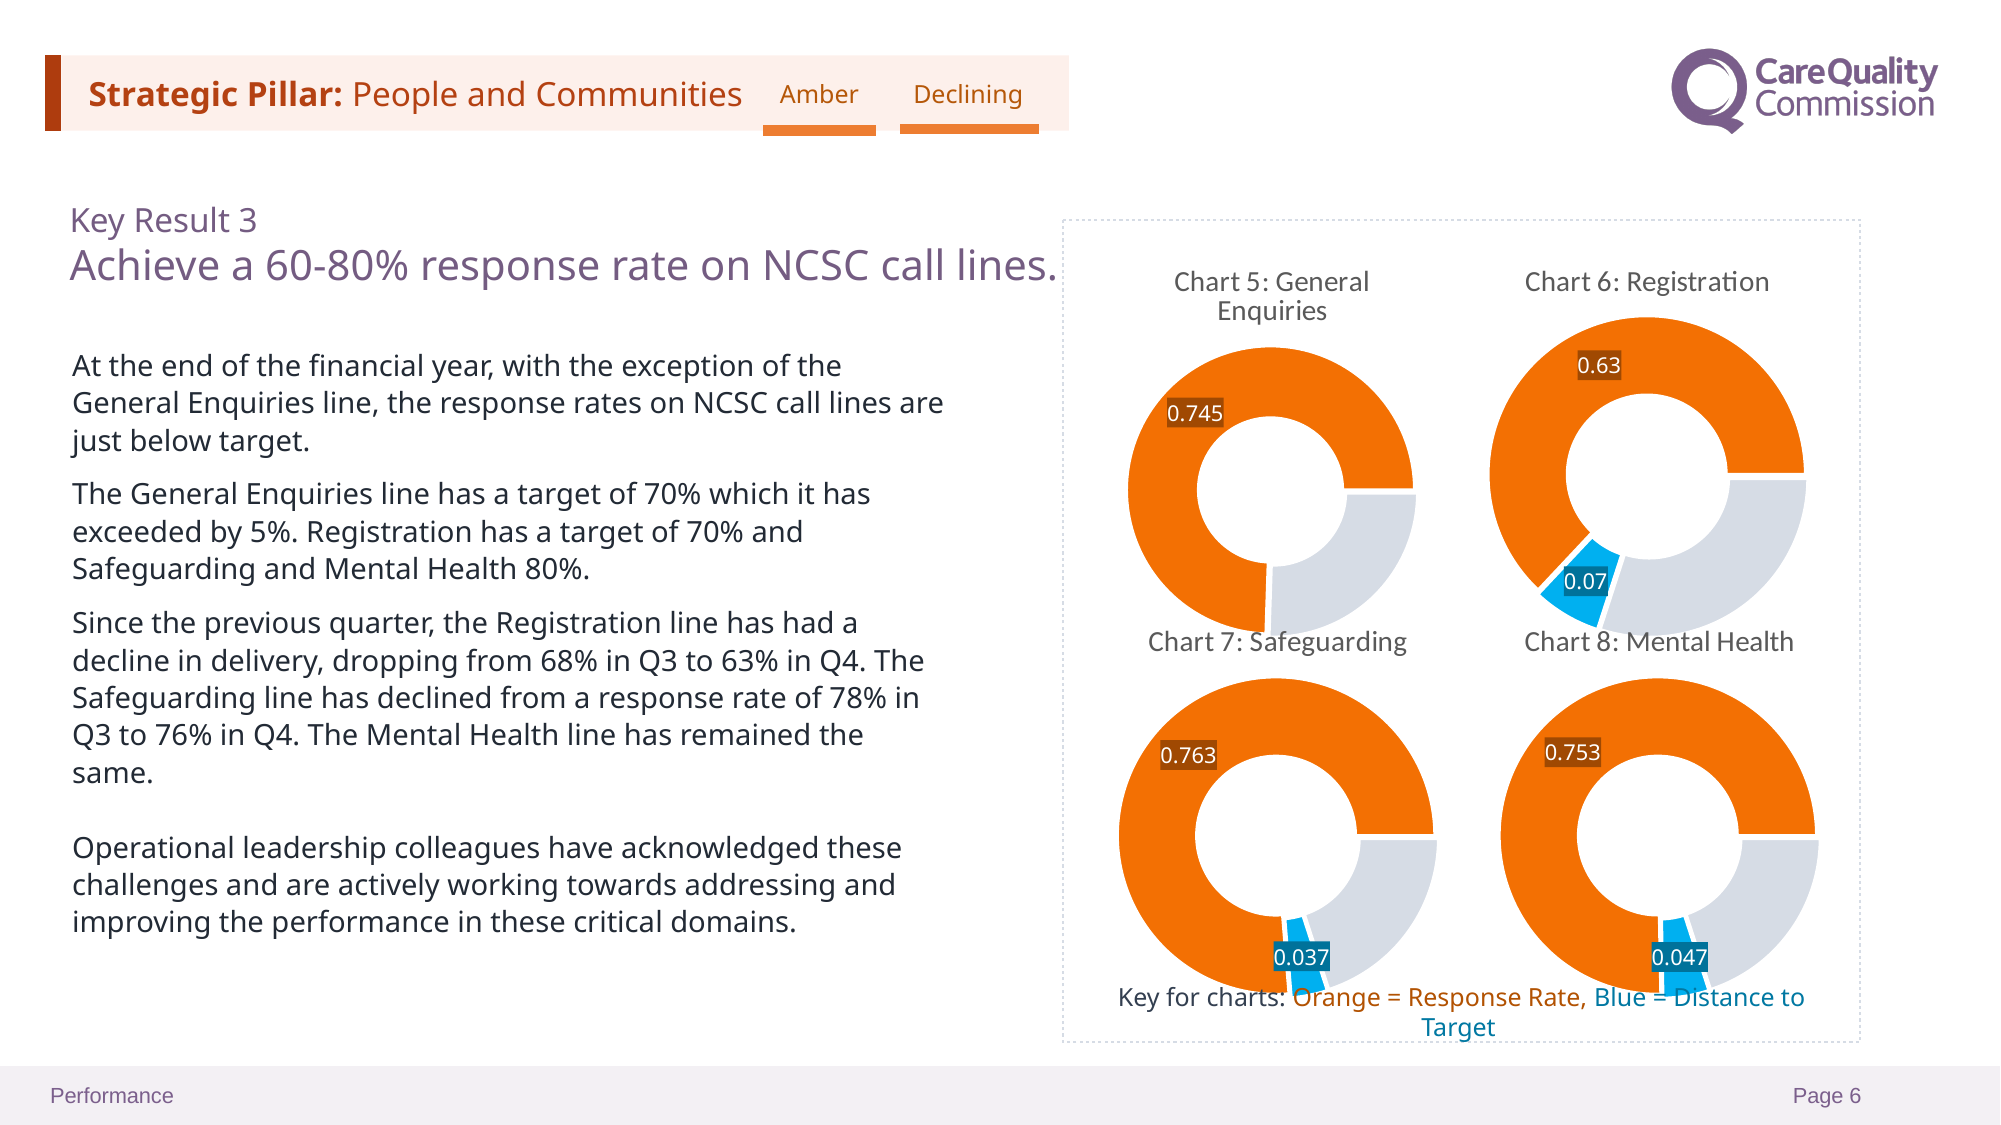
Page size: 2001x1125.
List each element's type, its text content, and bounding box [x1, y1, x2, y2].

text_box [45, 55, 1069, 136]
title Key Result 3 Achieve a 60-80% response rate on NCSC call lines. [54, 191, 1078, 298]
text_box Page 6 [1777, 1073, 1961, 1117]
text_box At the end of the financial year, with the exception of the General Enquiries line, the response rates on NCSC call lines are just below target. The General Enquiries line has a target of 70% which it has exceeded by 5%. Registration has a target of 70% and Safeguarding and Mental Health 80%. Since the previous quarter, the Registration line has had a decline in delivery, dropping from 68% in Q3 to 63% in Q4. The Safeguarding line has declined from a response rate of 78% in Q3 to 76% in Q4. The Mental Health line has remained the same. Operational leadership colleagues have acknowledged these challenges and are actively working towards addressing and improving the performance in these critical domains. [56, 337, 969, 940]
text_box [0, 1066, 2000, 1125]
picture [1671, 48, 1939, 134]
text_box Key for charts: Orange = Response Rate, Blue = Distance to Target [1063, 973, 1861, 1020]
chart [1071, 244, 1861, 973]
text_box Performance [35, 1073, 218, 1117]
